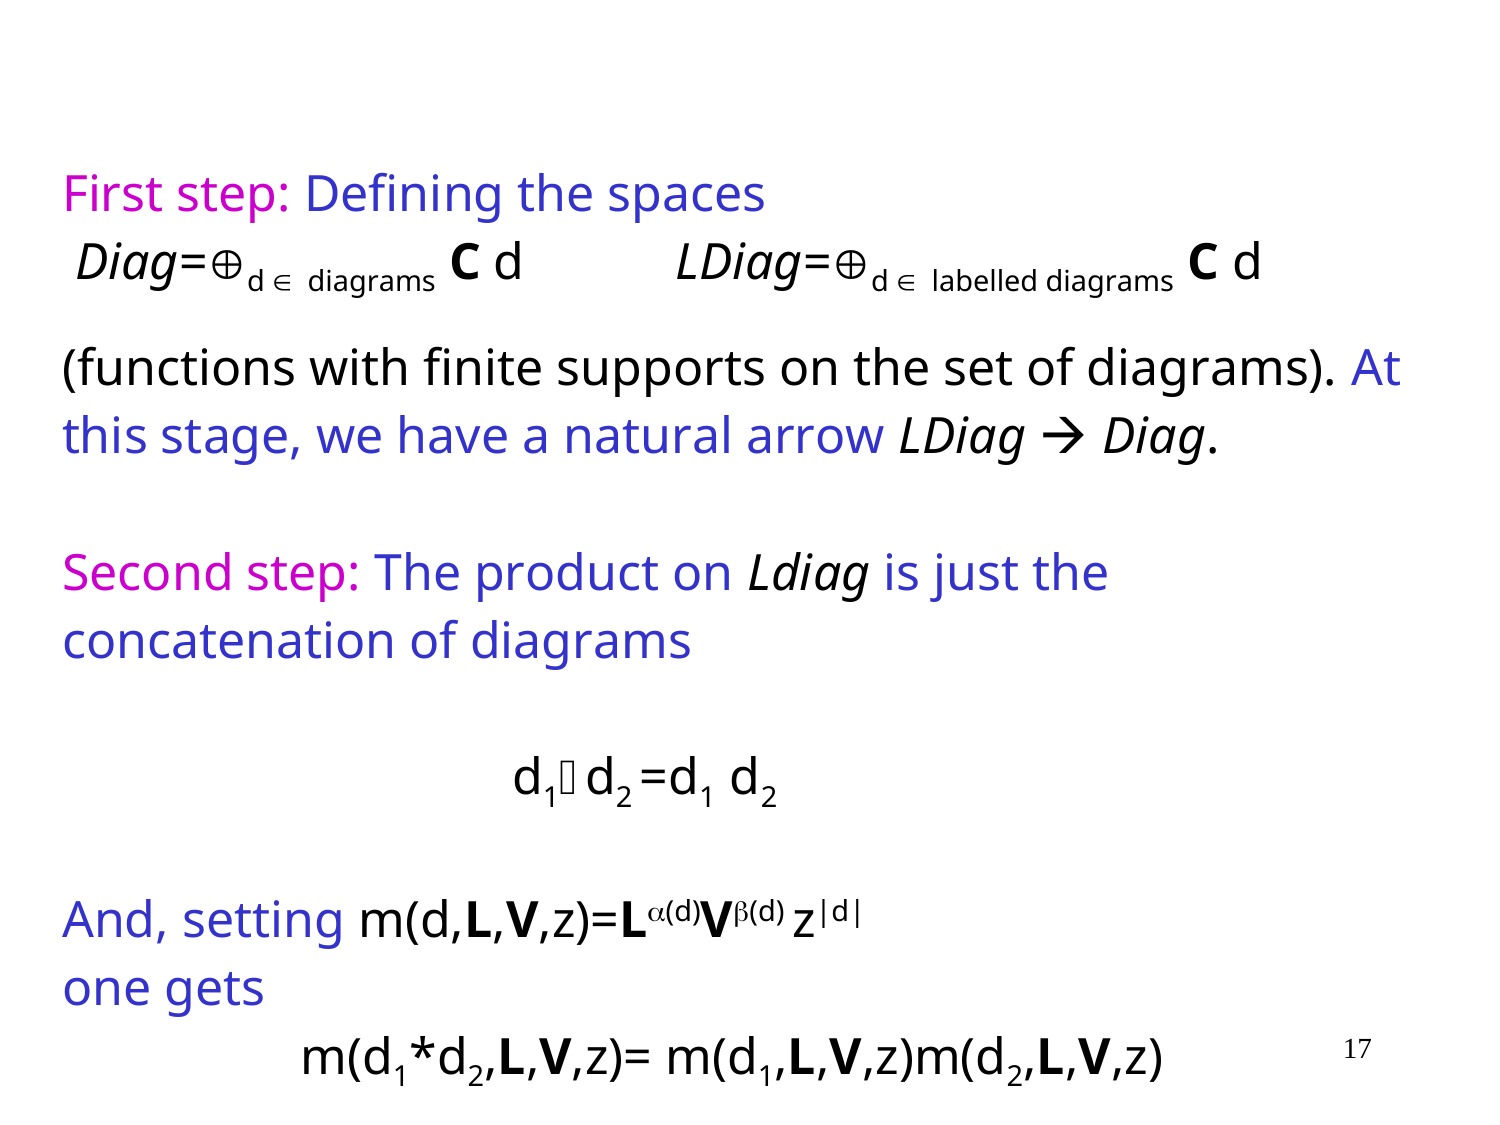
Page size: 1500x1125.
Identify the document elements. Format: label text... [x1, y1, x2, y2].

text_box First step: Defining the spaces Diag=d  diagrams C d LDiag=d  labelled diagrams C d (functions with finite supports on the set of diagrams). At this stage, we have a natural arrow LDiag  Diag. Second step: The product on Ldiag is just the concatenation of diagrams d1 d2 =d1 d2 And, setting m(d,L,V,z)=L(d)V(d) z|d| one gets m(d1*d2,L,V,z)= m(d1,L,V,z)m(d2,L,V,z) [47, 149, 1426, 1103]
